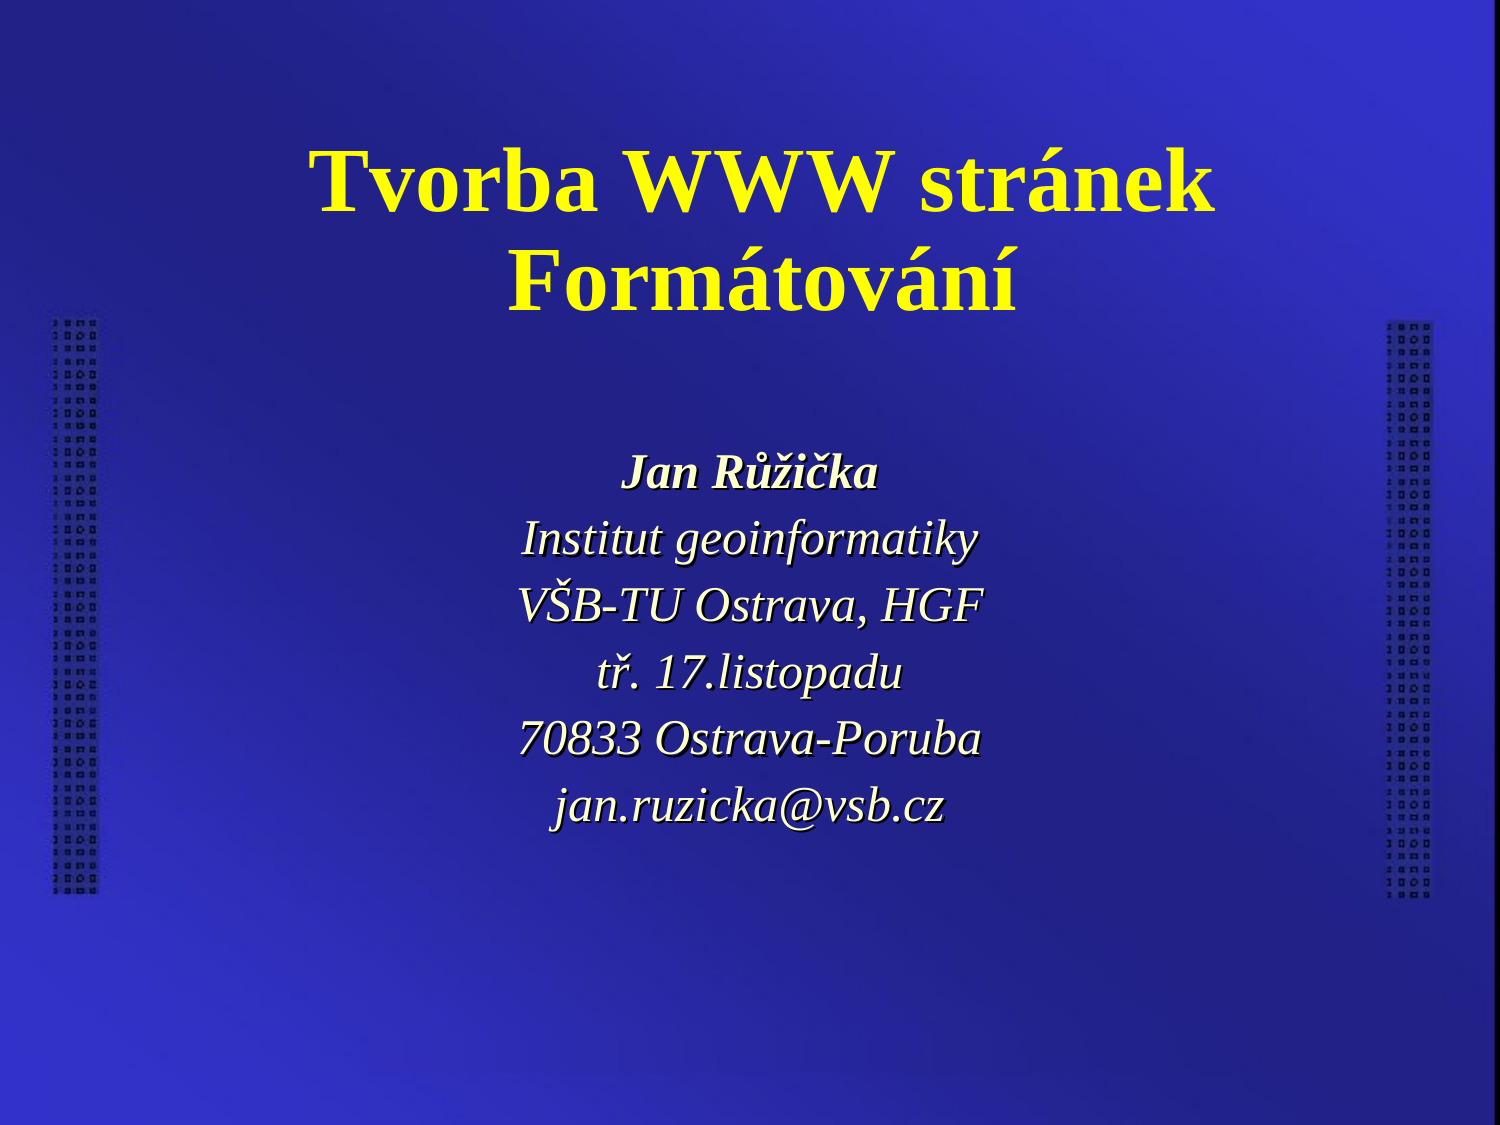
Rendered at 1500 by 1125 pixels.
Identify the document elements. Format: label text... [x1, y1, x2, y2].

picture [0, 0, 1500, 1125]
title Tvorba WWW stránek Formátování [125, 123, 1401, 340]
subtitle Jan Růžička Institut geoinformatiky VŠB-TU Ostrava, HGF tř. 17.listopadu 70833 Ostrava-Poruba jan.ruzicka@vsb.cz [225, 437, 1276, 925]
